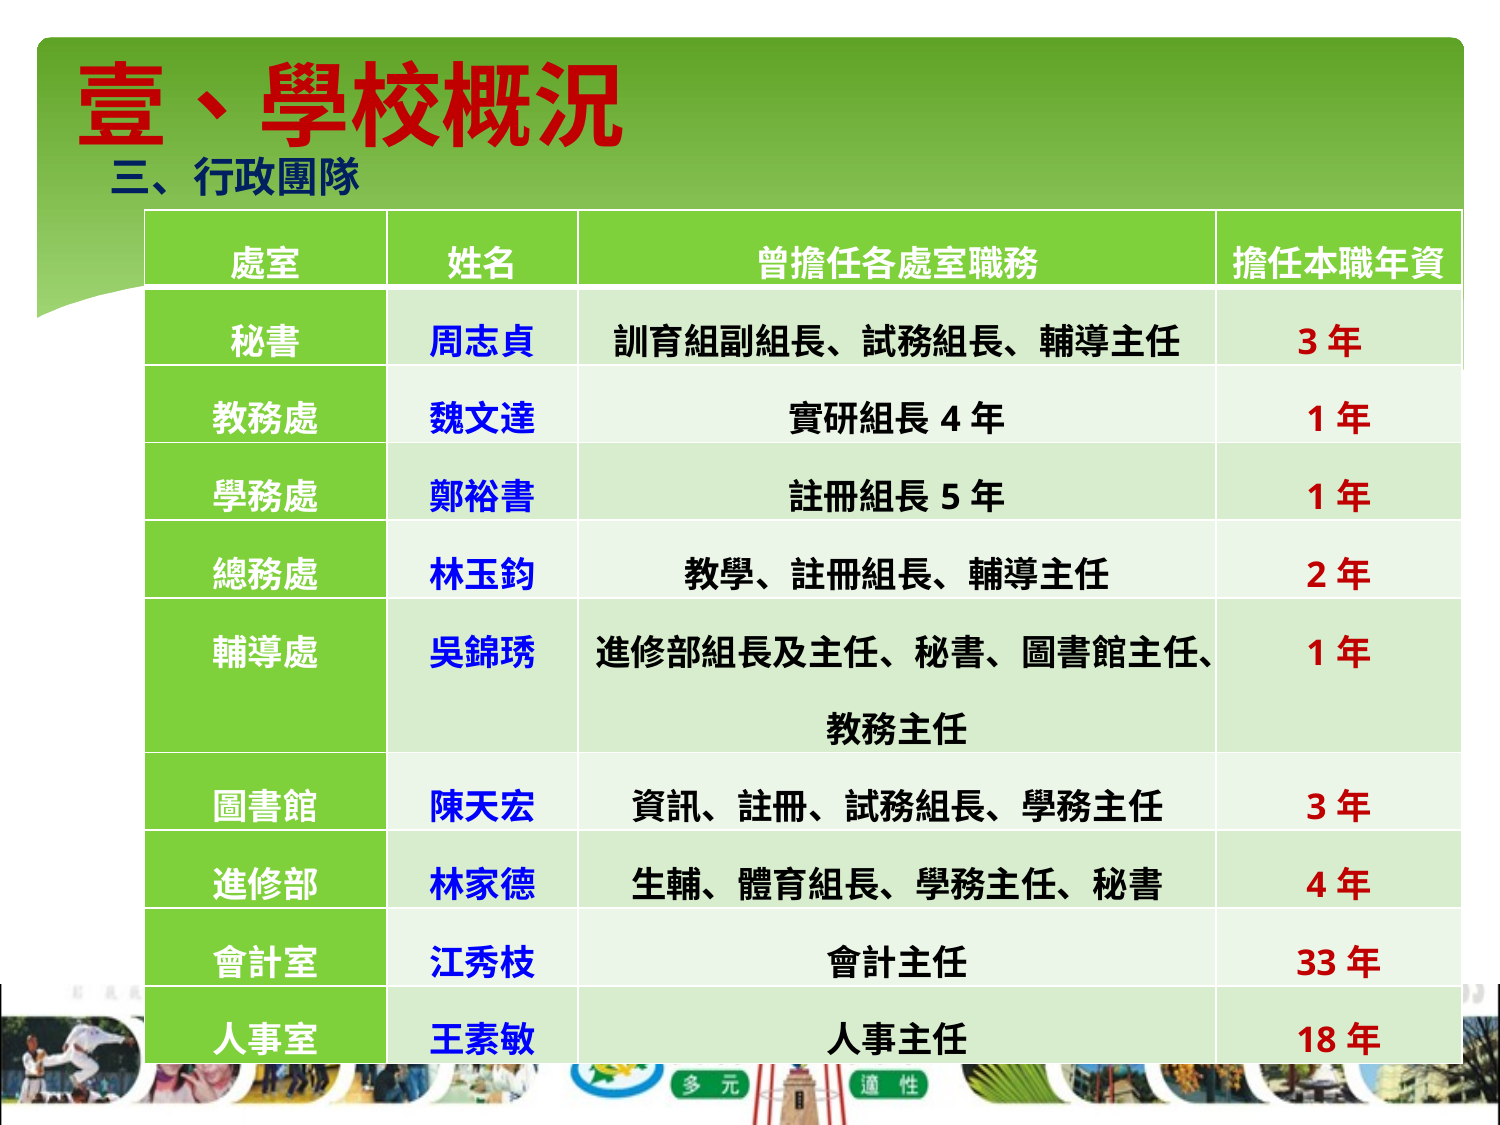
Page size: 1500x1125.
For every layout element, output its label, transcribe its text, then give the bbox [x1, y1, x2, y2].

table_cell 輔導處 [145, 599, 386, 752]
table_cell 林家德 [388, 831, 577, 907]
table_cell 王素敏 [388, 987, 577, 1063]
table_cell 進修部 [145, 831, 386, 907]
table_cell 林玉鈞 [388, 521, 577, 597]
table_cell 4年 [1217, 831, 1461, 907]
table_cell 1年 [1217, 599, 1461, 752]
table_cell 陳天宏 [388, 753, 577, 829]
table_cell 教學、註冊組長、輔導主任 [579, 521, 1215, 597]
table_cell 學務處 [145, 443, 386, 519]
table_header 擔任本職年資 [1217, 211, 1461, 284]
table_cell 人事室 [145, 987, 386, 1063]
table_cell 吳錦琇 [388, 599, 577, 752]
table_cell 總務處 [145, 521, 386, 597]
table_cell 1年 [1217, 443, 1461, 519]
table_cell 實研組長4年 [579, 366, 1215, 442]
table_cell 會計主任 [579, 909, 1215, 985]
table_cell 江秀枝 [388, 909, 577, 985]
table_cell 18年 [1217, 987, 1461, 1063]
table_cell 圖書館 [145, 753, 386, 829]
table_cell 2年 [1217, 521, 1461, 597]
table_cell 鄭裕書 [388, 443, 577, 519]
table_header 處室 [278, 258, 288, 262]
table_cell 周志貞 [388, 290, 577, 364]
table_cell 3年 [1217, 290, 1461, 364]
table_cell 1年 [1217, 366, 1461, 442]
table_cell 會計室 [145, 909, 386, 985]
title 壹、學校概況 [60, 0, 1410, 206]
table_cell 訓育組副組長、試務組長、輔導主任 [579, 290, 1215, 364]
table_cell 生輔、體育組長、學務主任、秘書 [579, 831, 1215, 907]
table_header 姓名 [388, 211, 577, 284]
table_cell 註冊組長5年 [579, 443, 1215, 519]
table_cell 教務處 [145, 366, 386, 442]
table_cell 魏文達 [388, 366, 577, 442]
text_box 三、行政團隊 [94, 143, 376, 254]
table_cell 人事主任 [579, 987, 1215, 1063]
table_cell 資訊、註冊、試務組長、學務主任 [579, 753, 1215, 829]
picture [0, 984, 1500, 1125]
table_cell 3年 [1217, 753, 1461, 829]
table_cell 33年 [1217, 909, 1461, 985]
table_cell 進修部組長及主任、秘書、圖書館主任、教務主任 [579, 599, 1215, 752]
table_header 曾擔任各處室職務 [579, 211, 1215, 284]
table_header 處室 [145, 211, 386, 284]
table_cell 秘書 [145, 290, 386, 364]
